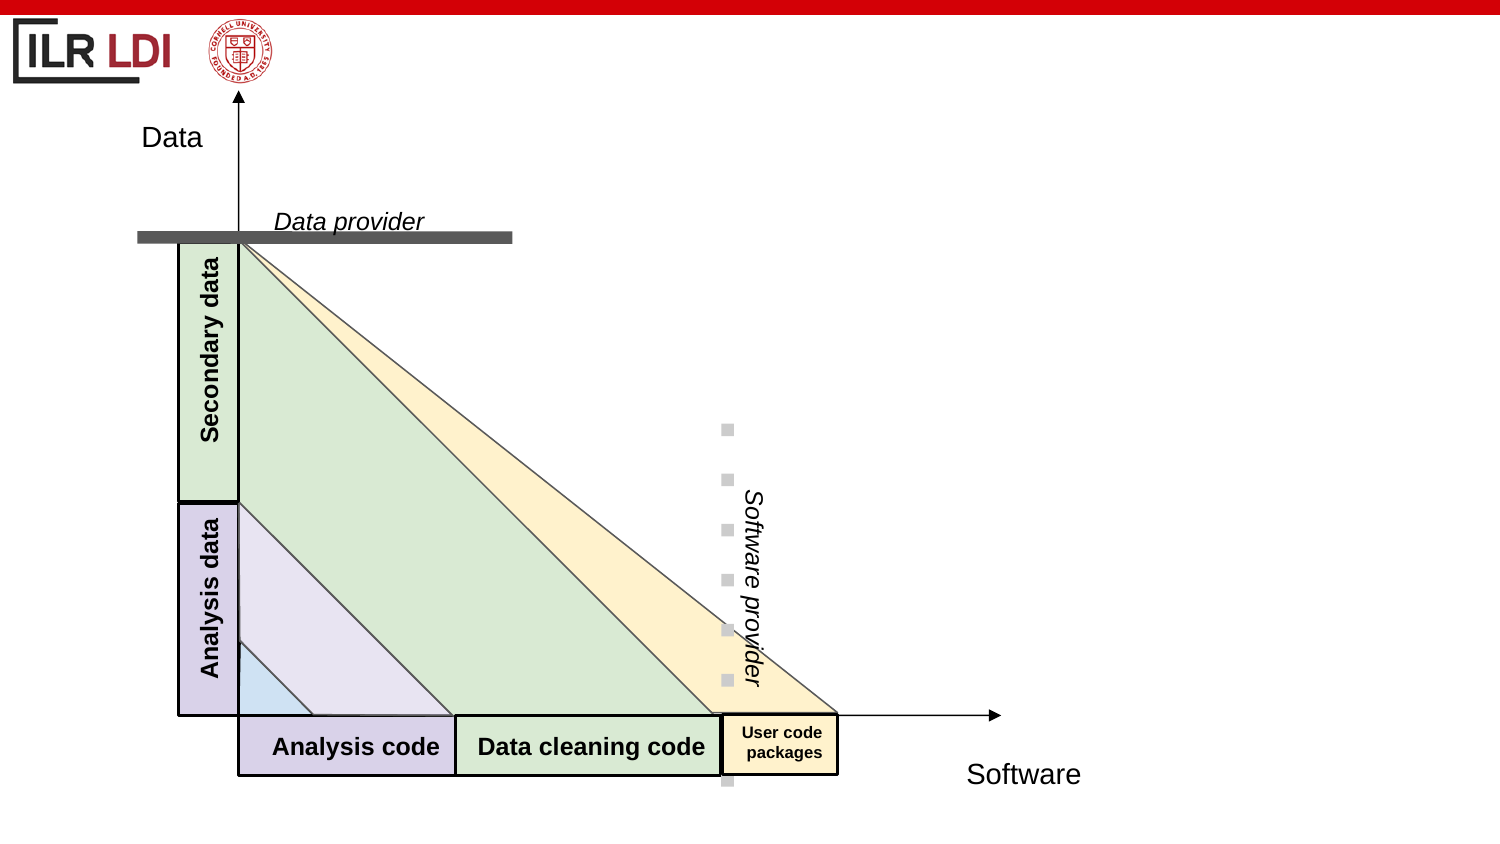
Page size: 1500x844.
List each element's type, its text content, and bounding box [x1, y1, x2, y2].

text_box Software provider [725, 474, 786, 714]
text_box Secondary data [178, 244, 239, 502]
text_box [786, 671, 838, 713]
text_box Analysis data [178, 503, 239, 716]
text_box Data [126, 102, 227, 168]
text_box [238, 244, 725, 717]
text_box Analysis code [238, 715, 455, 776]
text_box Data provider [258, 190, 564, 251]
picture [0, 15, 301, 102]
text_box Data cleaning code [455, 715, 722, 776]
text_box User code packages [722, 714, 838, 775]
text_box Software [951, 740, 1500, 806]
